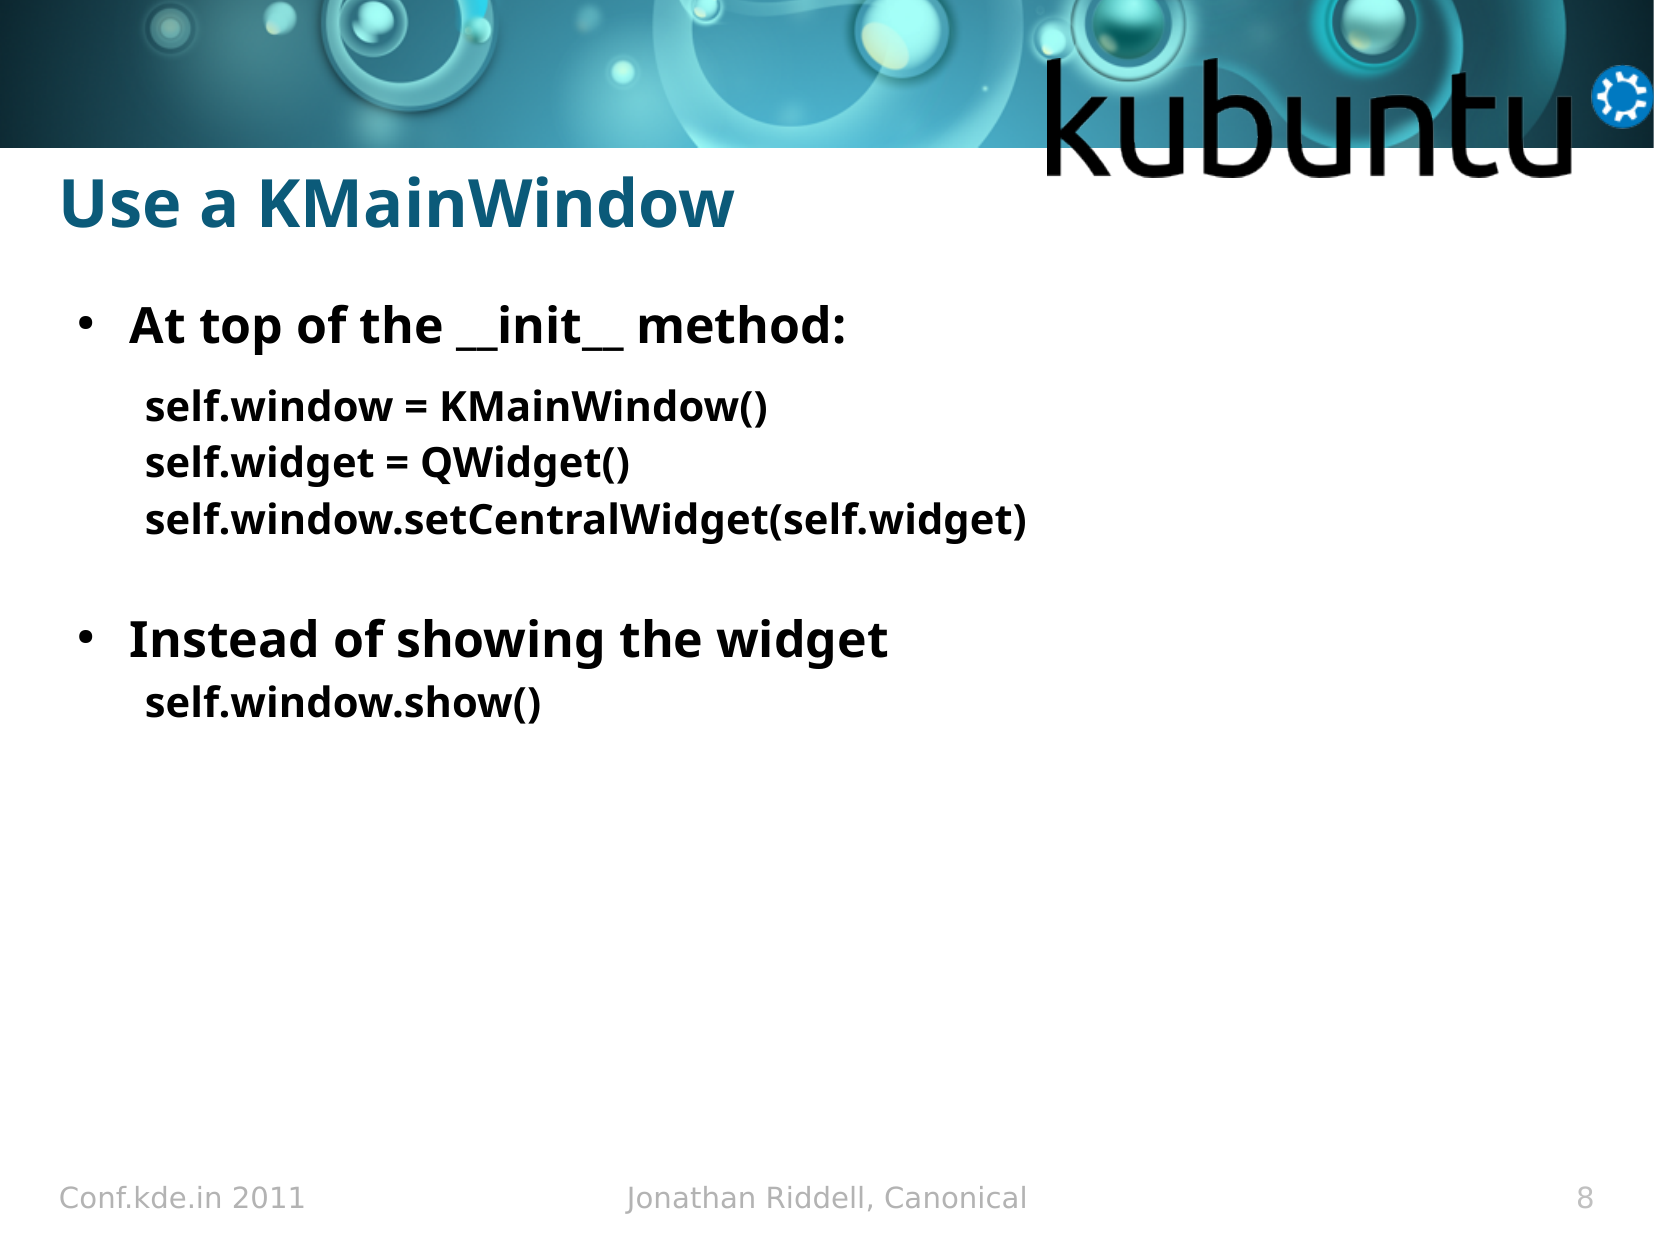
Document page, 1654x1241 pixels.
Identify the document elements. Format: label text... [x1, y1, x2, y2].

title Use a KMainWindow [59, 147, 1595, 257]
picture [0, 0, 1654, 178]
list At top of the __init__ method: self.window = KMainWindow() self.widget = QWidget() self.window.setCentralWidget(self.widget) Instead of showing the widget self.window.show() [59, 290, 1595, 1109]
